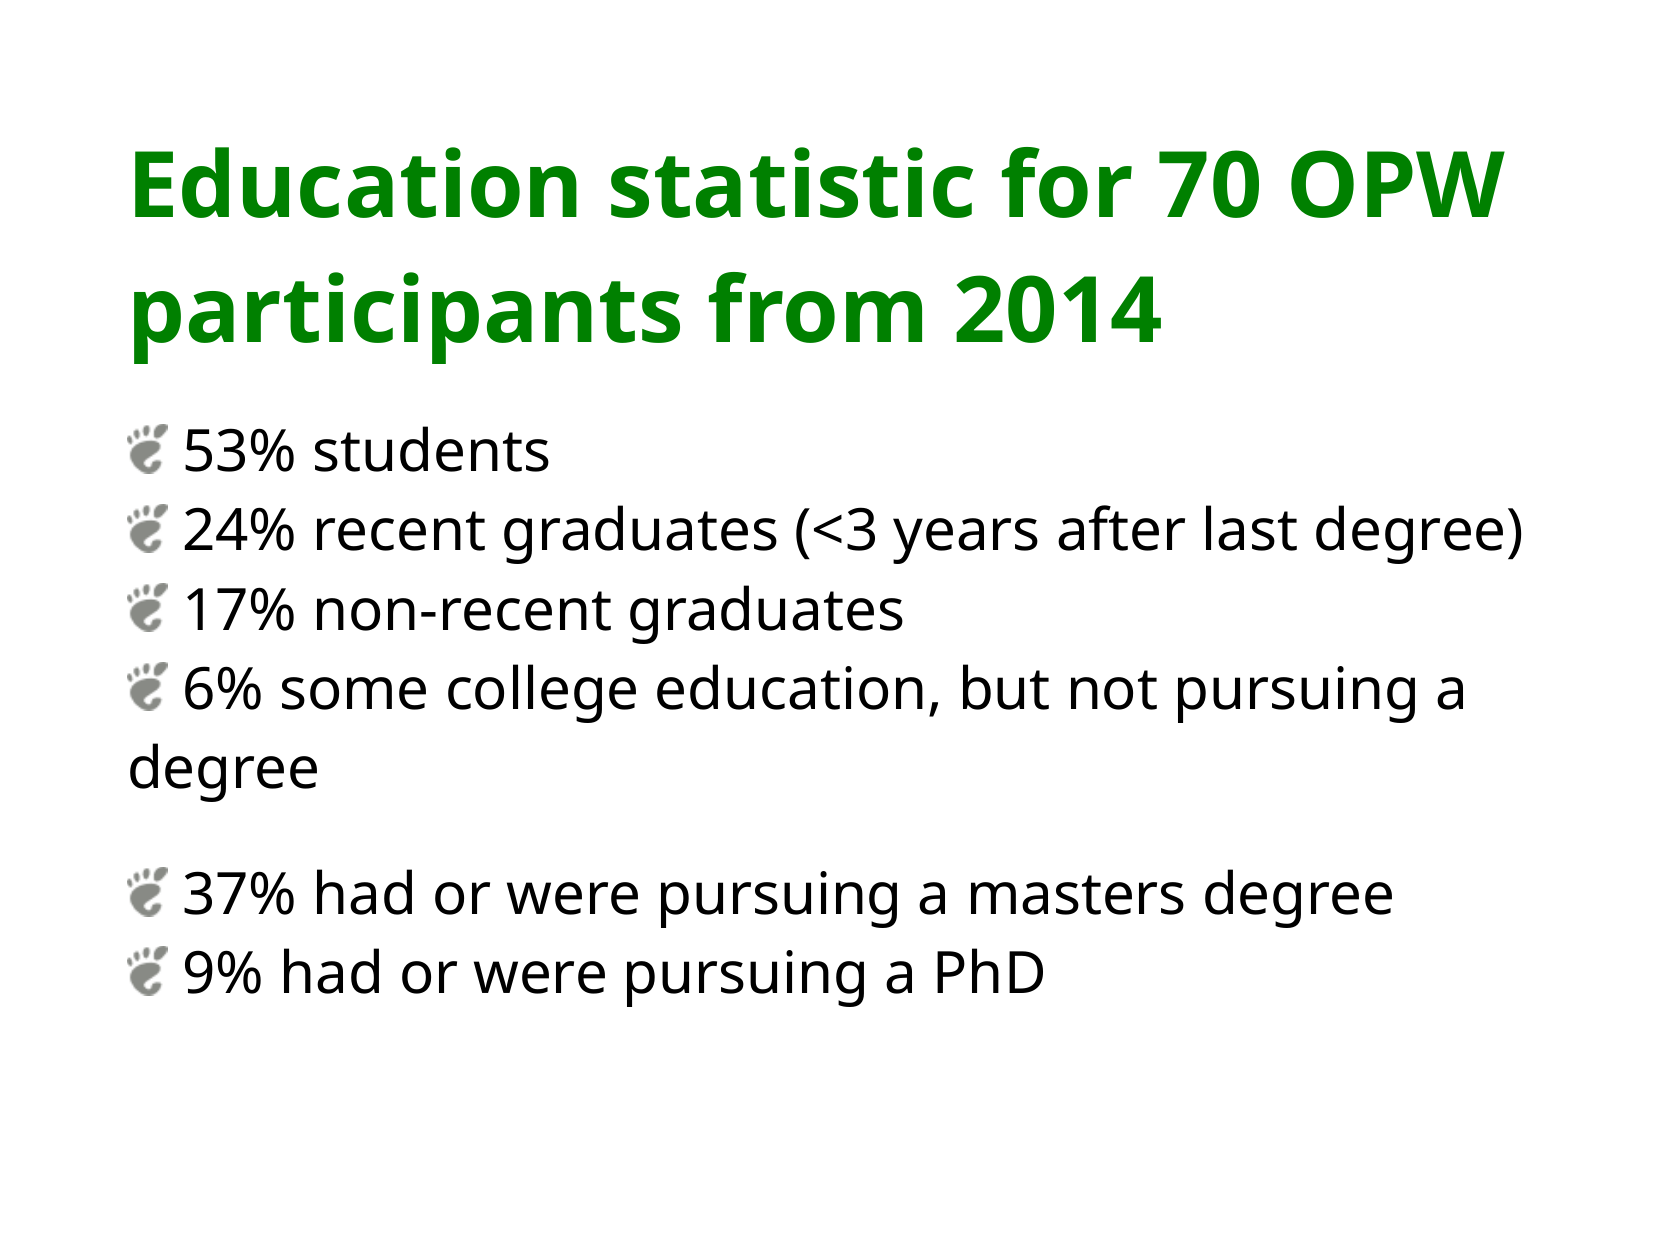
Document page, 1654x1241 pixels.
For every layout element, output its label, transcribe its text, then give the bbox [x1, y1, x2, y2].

text_box 53% students 24% recent graduates (<3 years after last degree) 17% non-recent graduates 6% some college education, but not pursuing a degree [112, 401, 1654, 731]
text_box 37% had or were pursuing a masters degree 9% had or were pursuing a PhD [112, 844, 1654, 1017]
text_box Education statistic for 70 OPW participants from 2014 [112, 112, 1576, 373]
